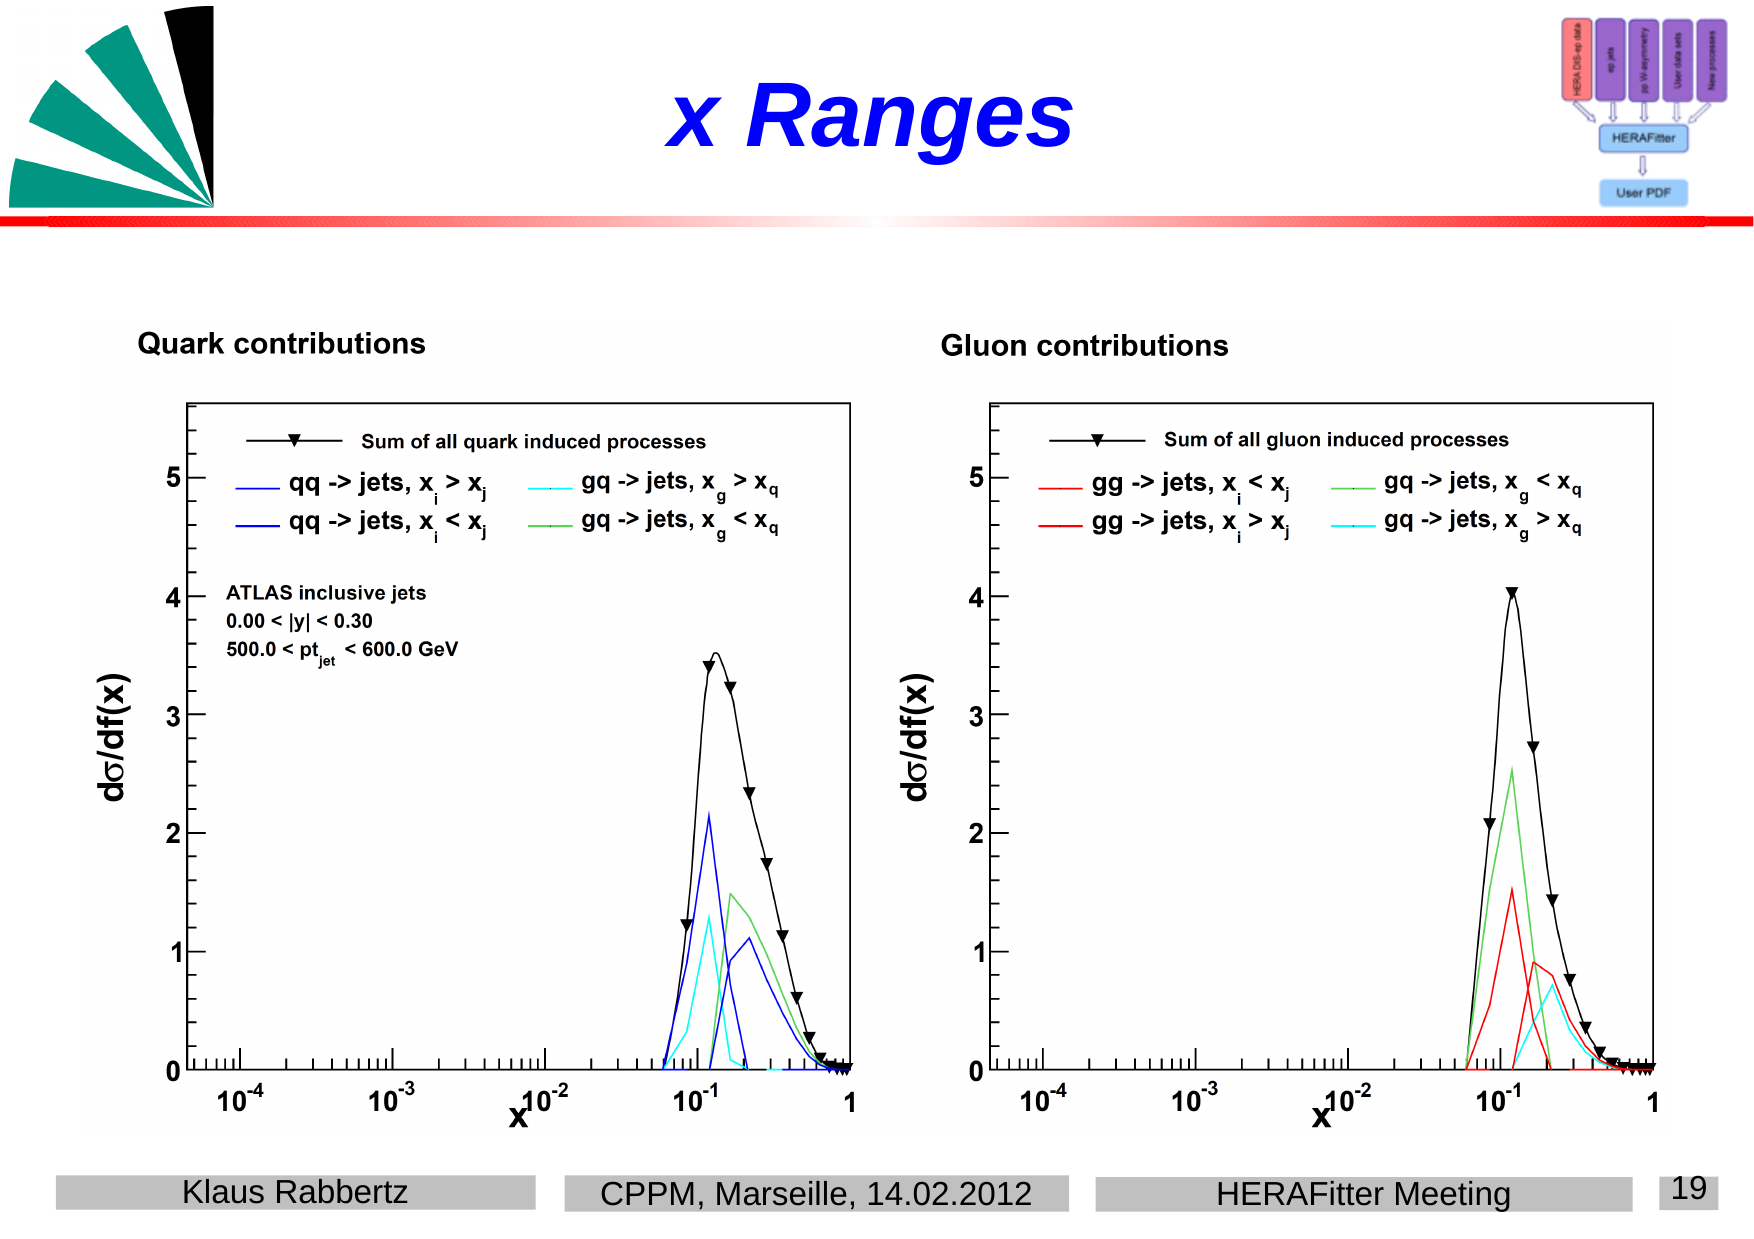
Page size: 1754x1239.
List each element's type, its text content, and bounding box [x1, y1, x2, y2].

picture [85, 320, 1672, 1138]
title x Ranges [220, 22, 1525, 207]
picture [9, 6, 214, 210]
picture [1552, 15, 1736, 211]
